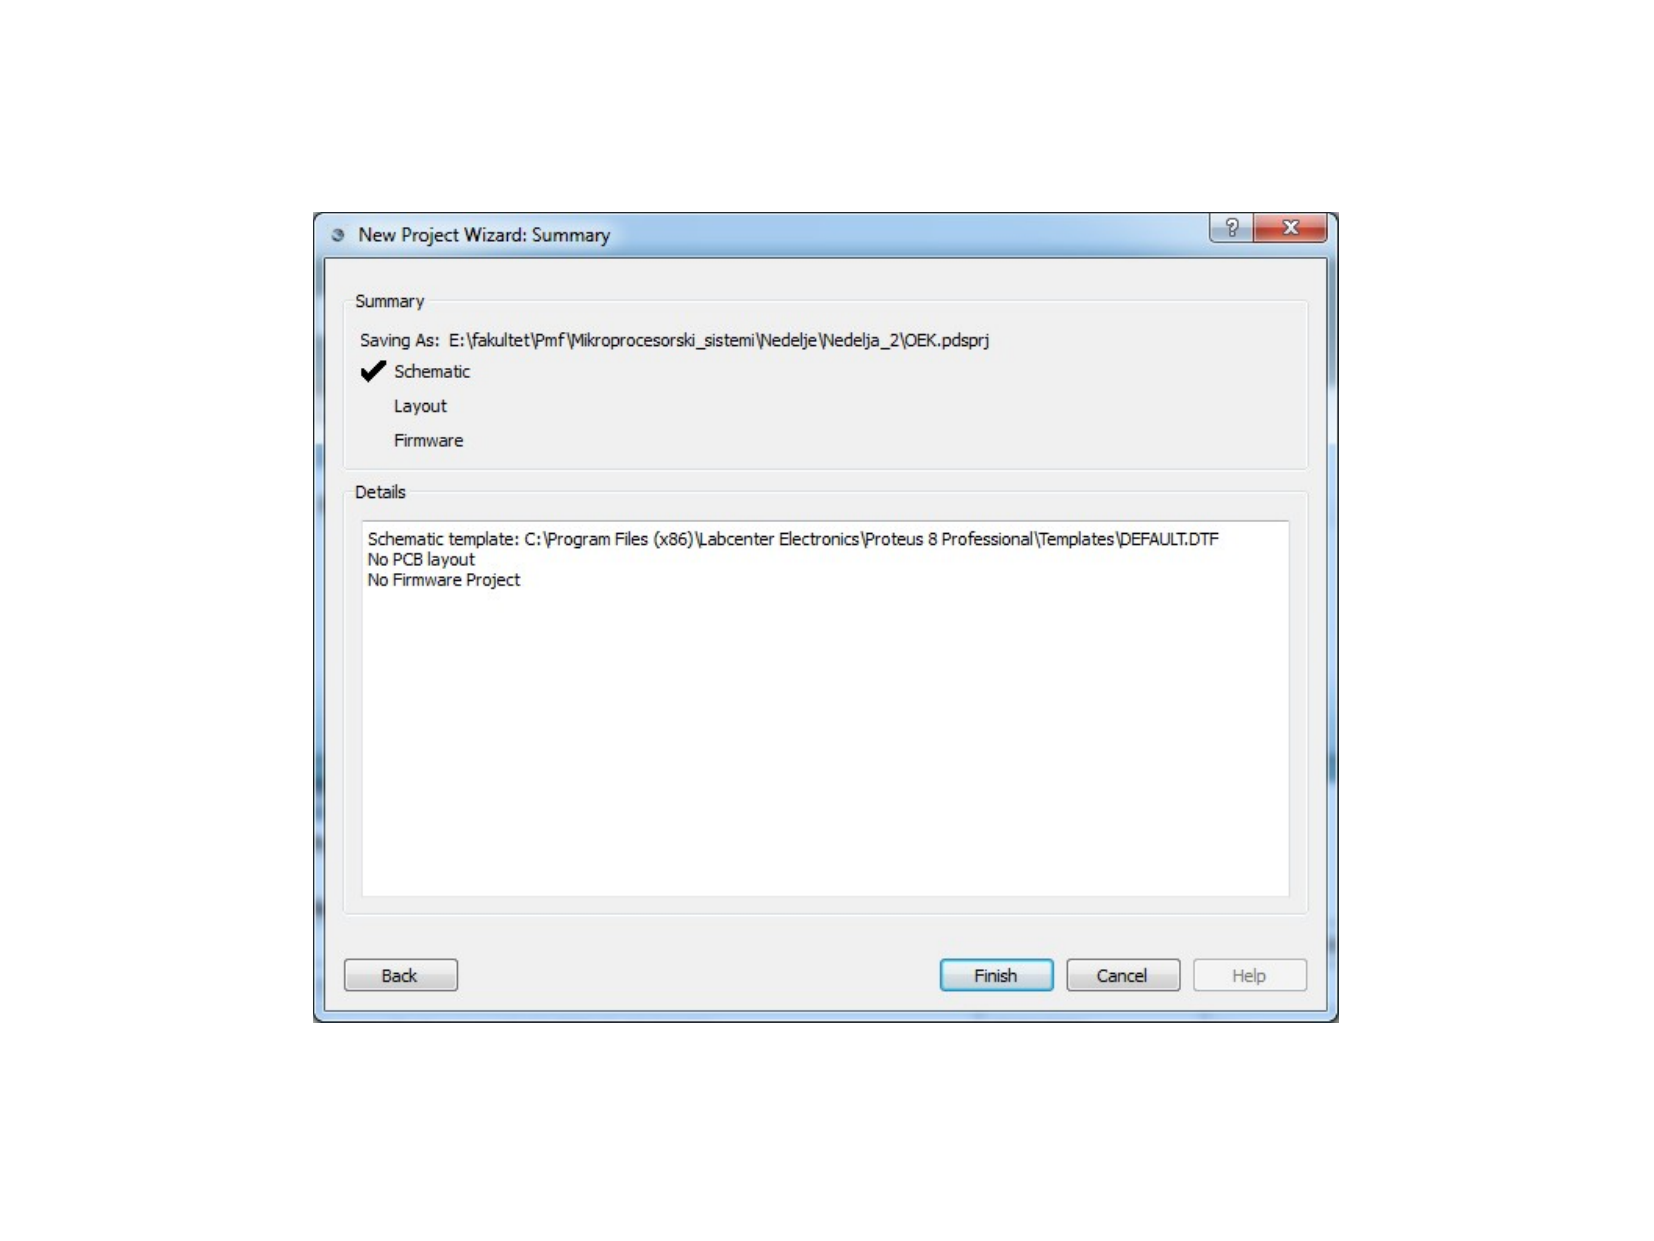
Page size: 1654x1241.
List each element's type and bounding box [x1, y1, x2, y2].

picture [313, 212, 1339, 1023]
